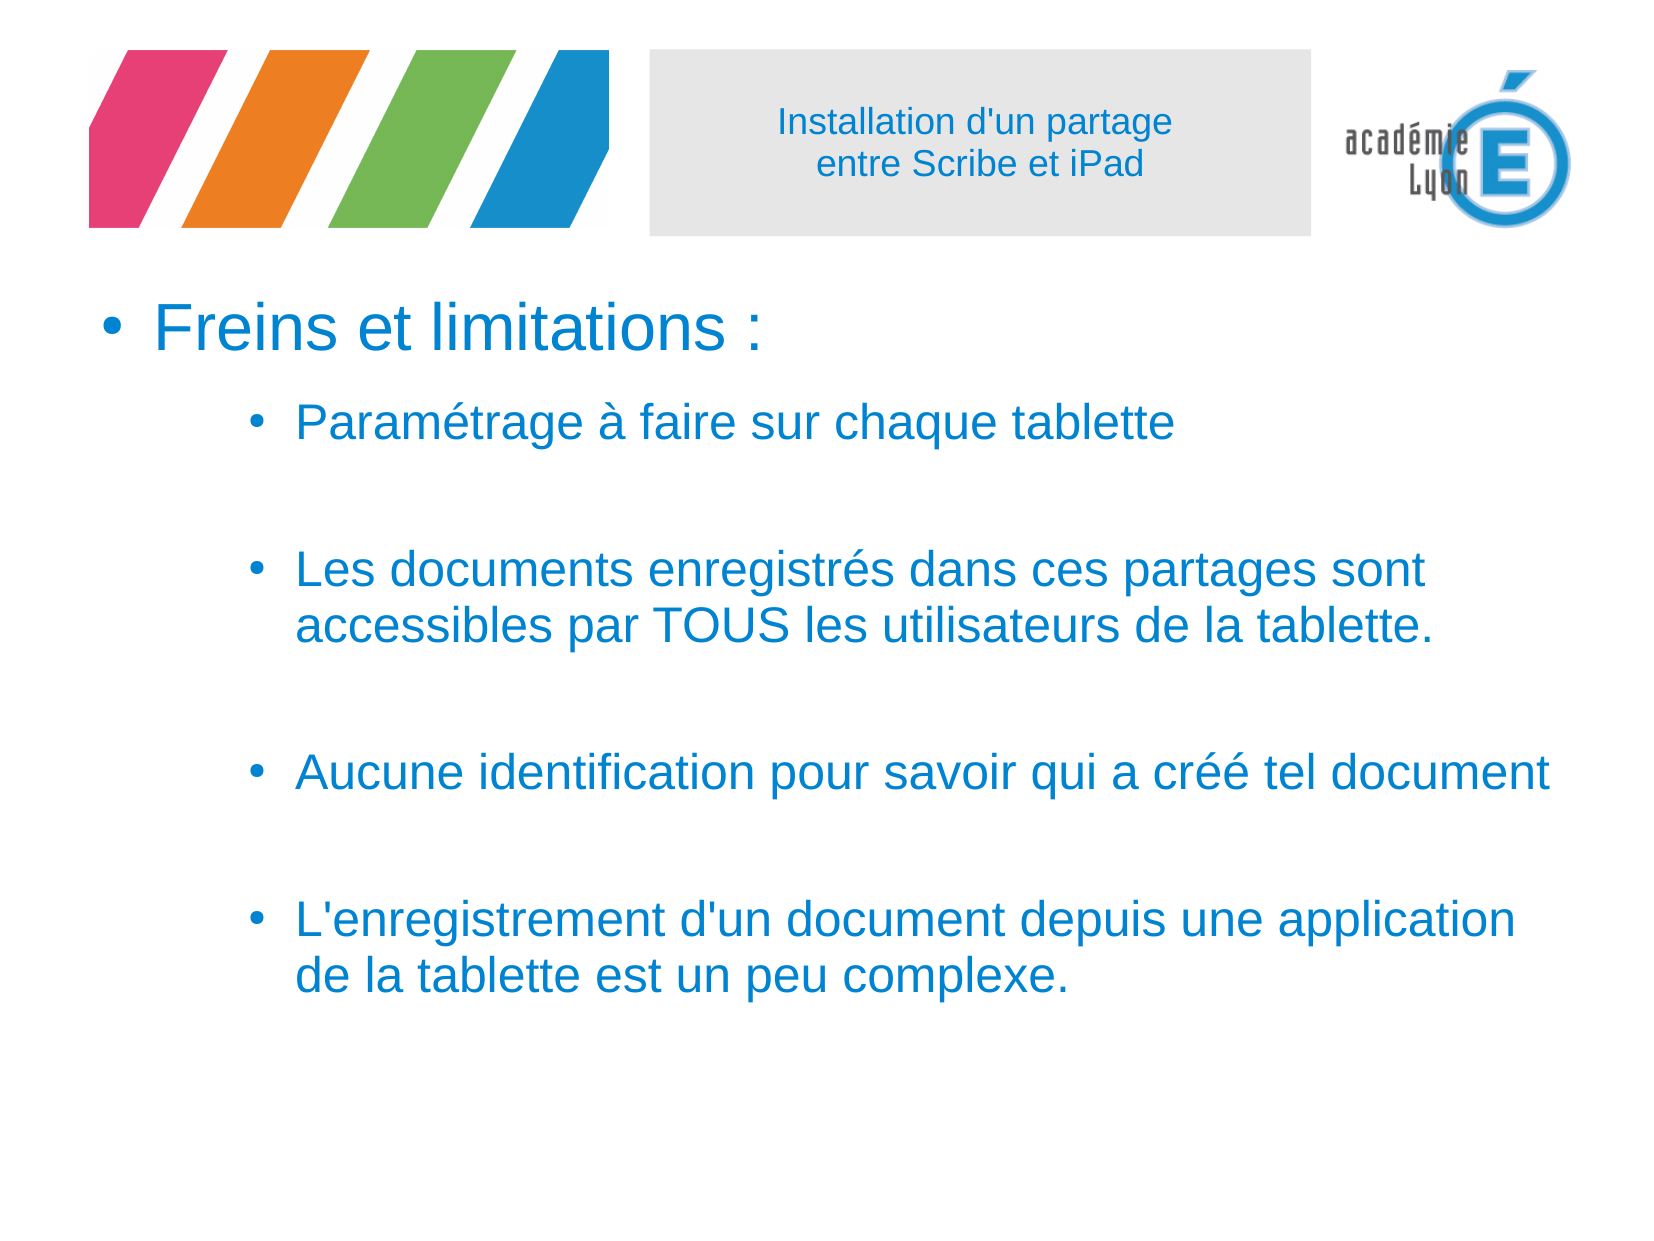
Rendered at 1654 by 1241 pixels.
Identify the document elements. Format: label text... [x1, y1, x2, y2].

picture [89, 50, 609, 228]
list Freins et limitations : Paramétrage à faire sur chaque tablette Les documents enregistrés dans ces partages sont accessibles par TOUS les utilisateurs de la tablette. Aucune identification pour savoir qui a créé tel document L'enregistrement d'un document depuis une application de la tablette est un peu complexe. [82, 290, 1571, 1217]
title Installation d'un partage entre Scribe et iPad [649, 49, 1312, 237]
picture [1338, 70, 1571, 233]
